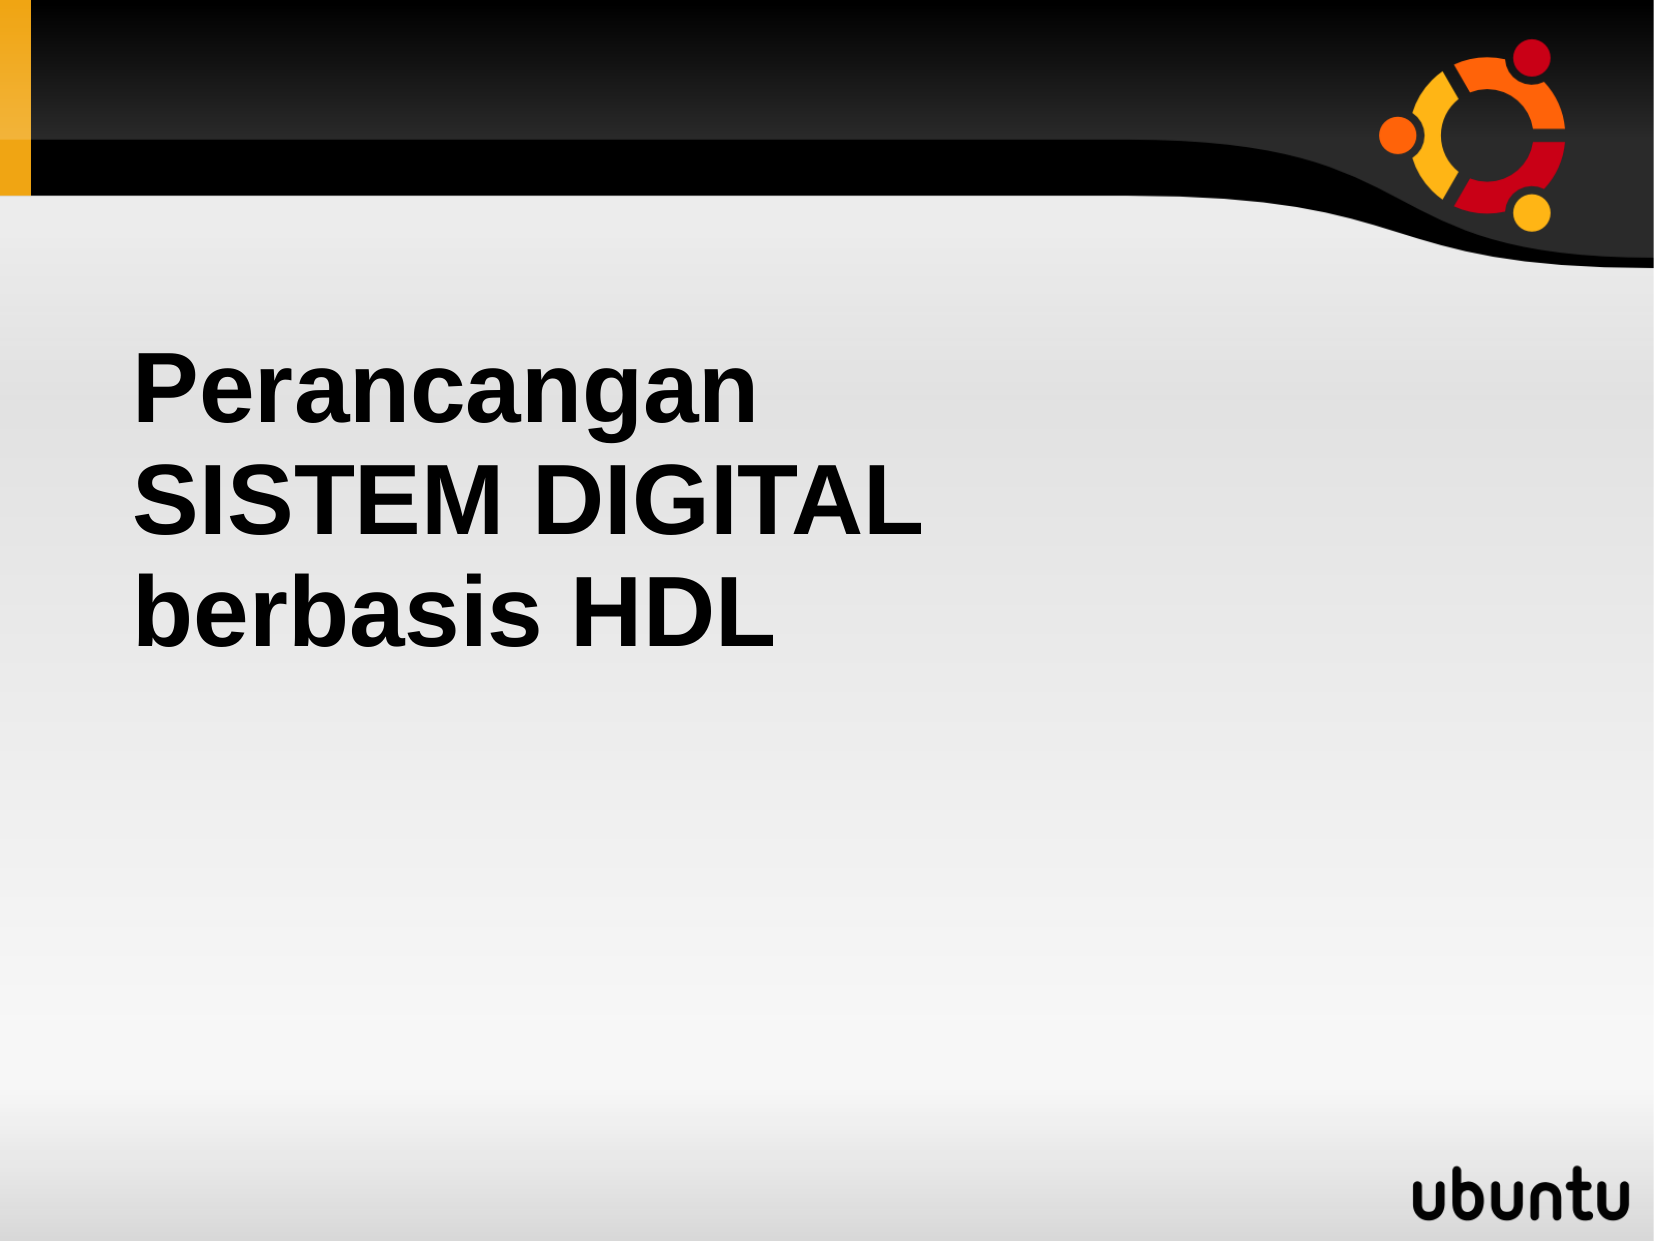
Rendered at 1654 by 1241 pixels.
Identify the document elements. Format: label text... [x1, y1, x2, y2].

text_box Perancangan SISTEM DIGITAL berbasis HDL [118, 324, 1300, 675]
picture [0, 0, 1654, 1241]
